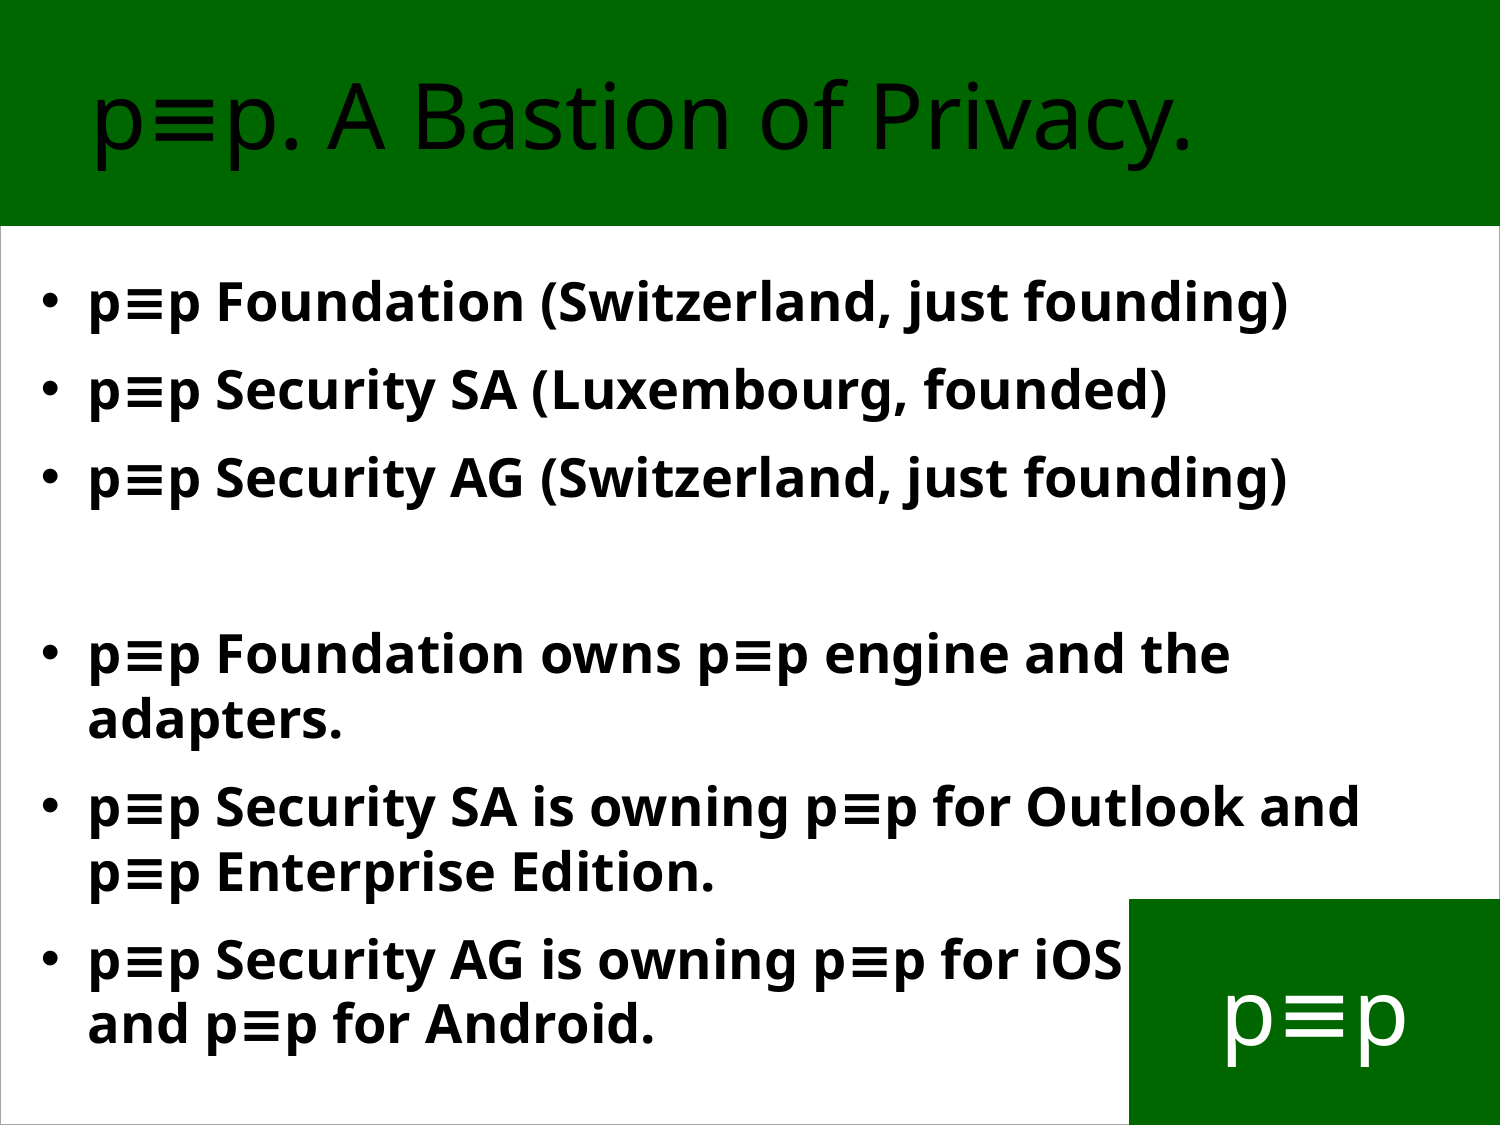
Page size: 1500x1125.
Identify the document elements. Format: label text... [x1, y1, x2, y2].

list p≡p Foundation (Switzerland, just founding) p≡p Security SA (Luxembourg, founded) p≡p Security AG (Switzerland, just founding) p≡p Foundation owns p≡p engine and the adapters. p≡p Security SA is owning p≡p for Outlook and p≡p Enterprise Edition. p≡p Security AG is owning p≡p for iOS and p≡p for Android. [25, 260, 1404, 1103]
title p≡p. A Bastion of Privacy. [0, 0, 1500, 225]
text_box p≡p [1130, 899, 1500, 1125]
